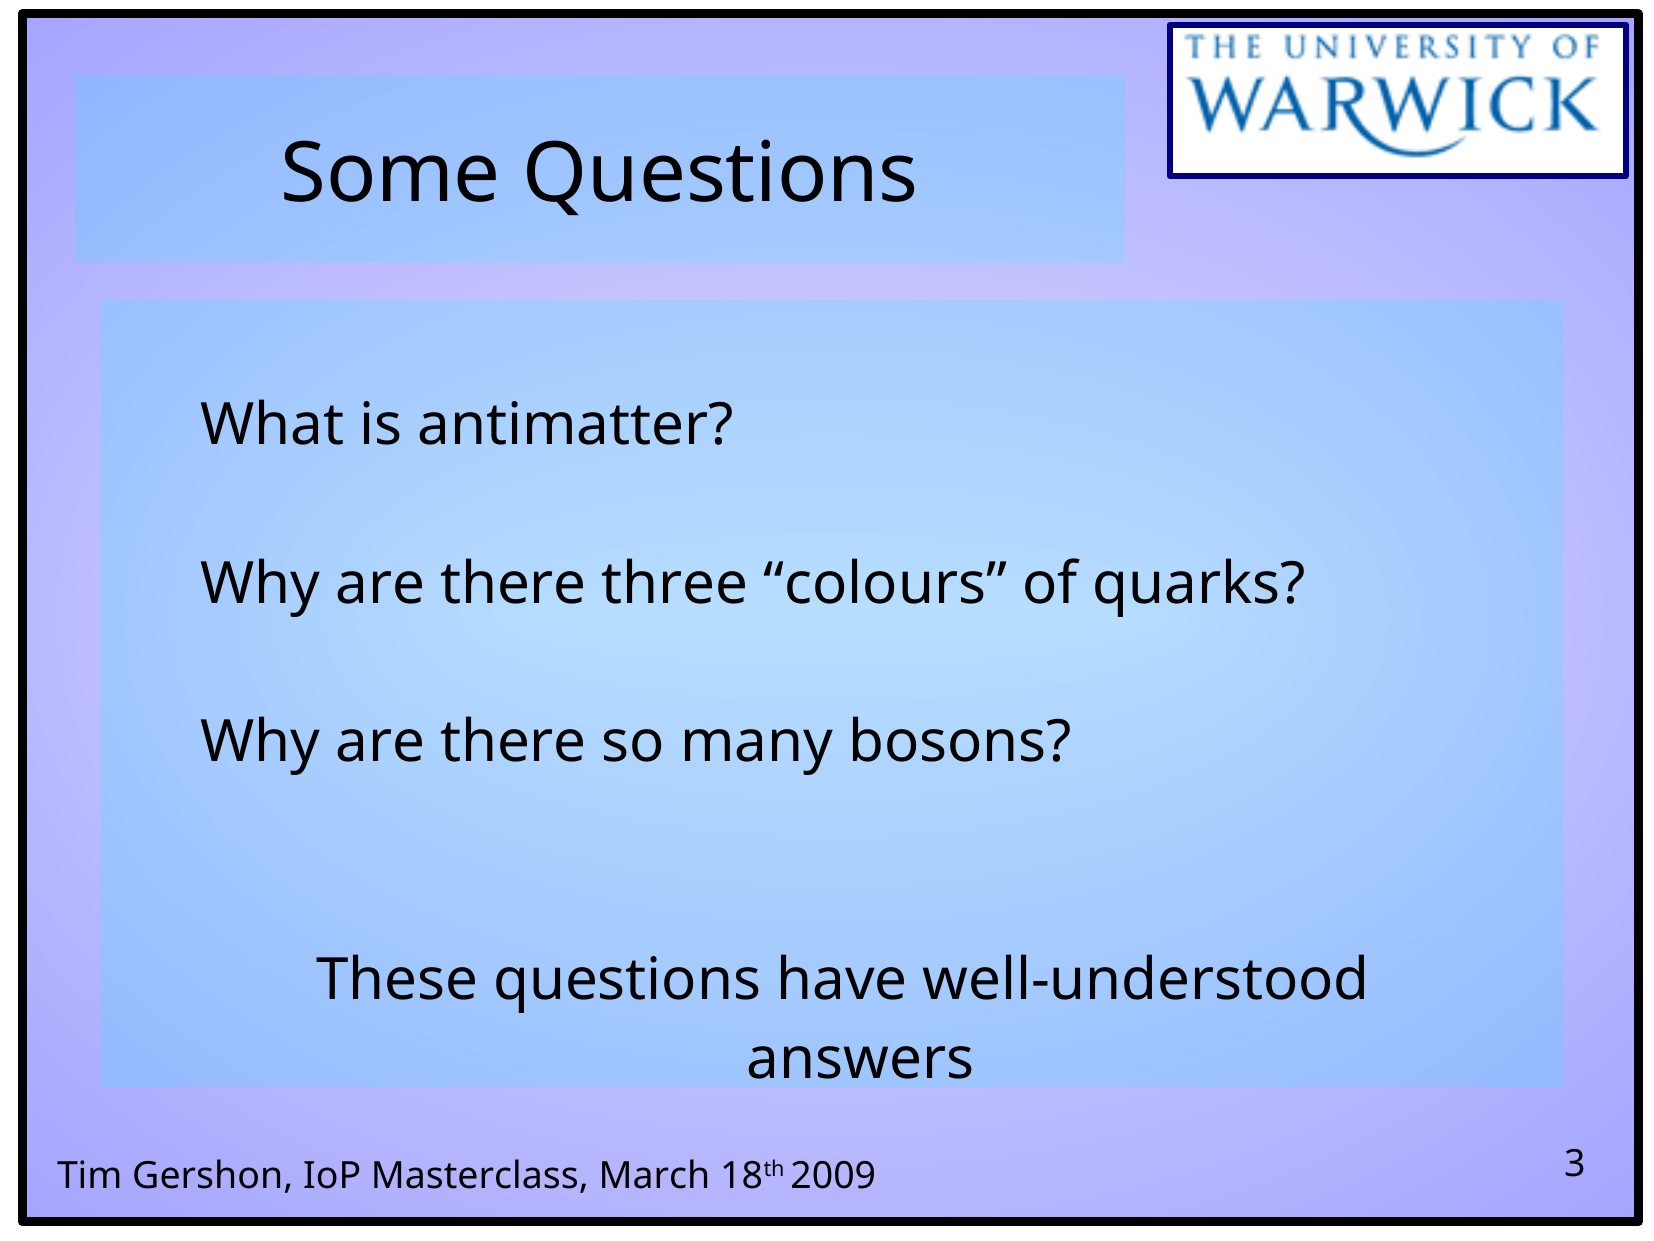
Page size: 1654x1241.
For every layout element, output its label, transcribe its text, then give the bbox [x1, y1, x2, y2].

picture [1172, 27, 1623, 174]
text_box <number> [1537, 1125, 1613, 1201]
text_box Some Questions [75, 75, 1126, 263]
text_box Tim Gershon, IoP Masterclass, March 18th 2009 [72, 1136, 861, 1212]
text_box [22, 13, 1639, 1222]
text_box What is antimatter? Why are there three “colours” of quarks? Why are there so many bosons? These questions have well-understood answers [150, 375, 1501, 910]
